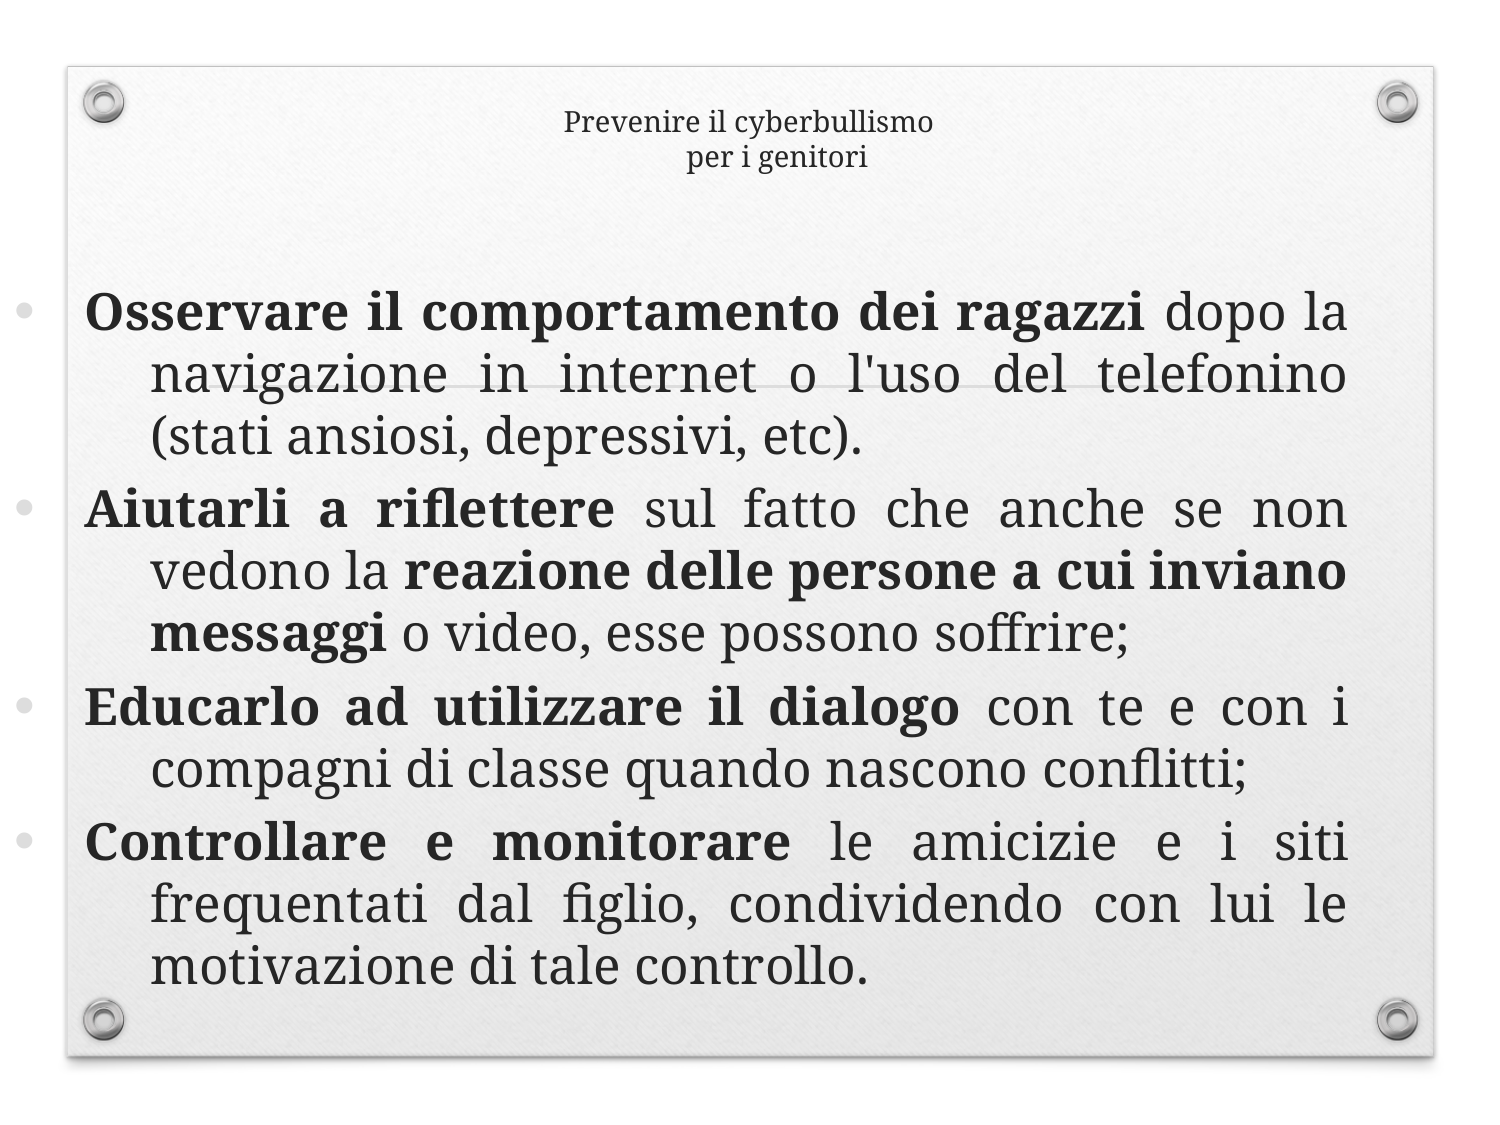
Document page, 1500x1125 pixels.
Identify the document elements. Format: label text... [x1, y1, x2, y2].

title Prevenire il cyberbullismo per i genitori [75, 44, 1424, 231]
list Osservare il comportamento dei ragazzi dopo la navigazione in internet o l'uso del telefonino (stati ansiosi, depressivi, etc). Aiutarli a riflettere sul fatto che anche se non vedono la reazione delle persone a cui inviano messaggi o video, esse possono soffrire; Educarlo ad utilizzare il dialogo con te e con i compagni di classe quando nascono conflitti; Controllare e monitorare le amicizie e i siti frequentati dal figlio, condividendo con lui le motivazione di tale controllo. [0, 278, 1350, 1023]
